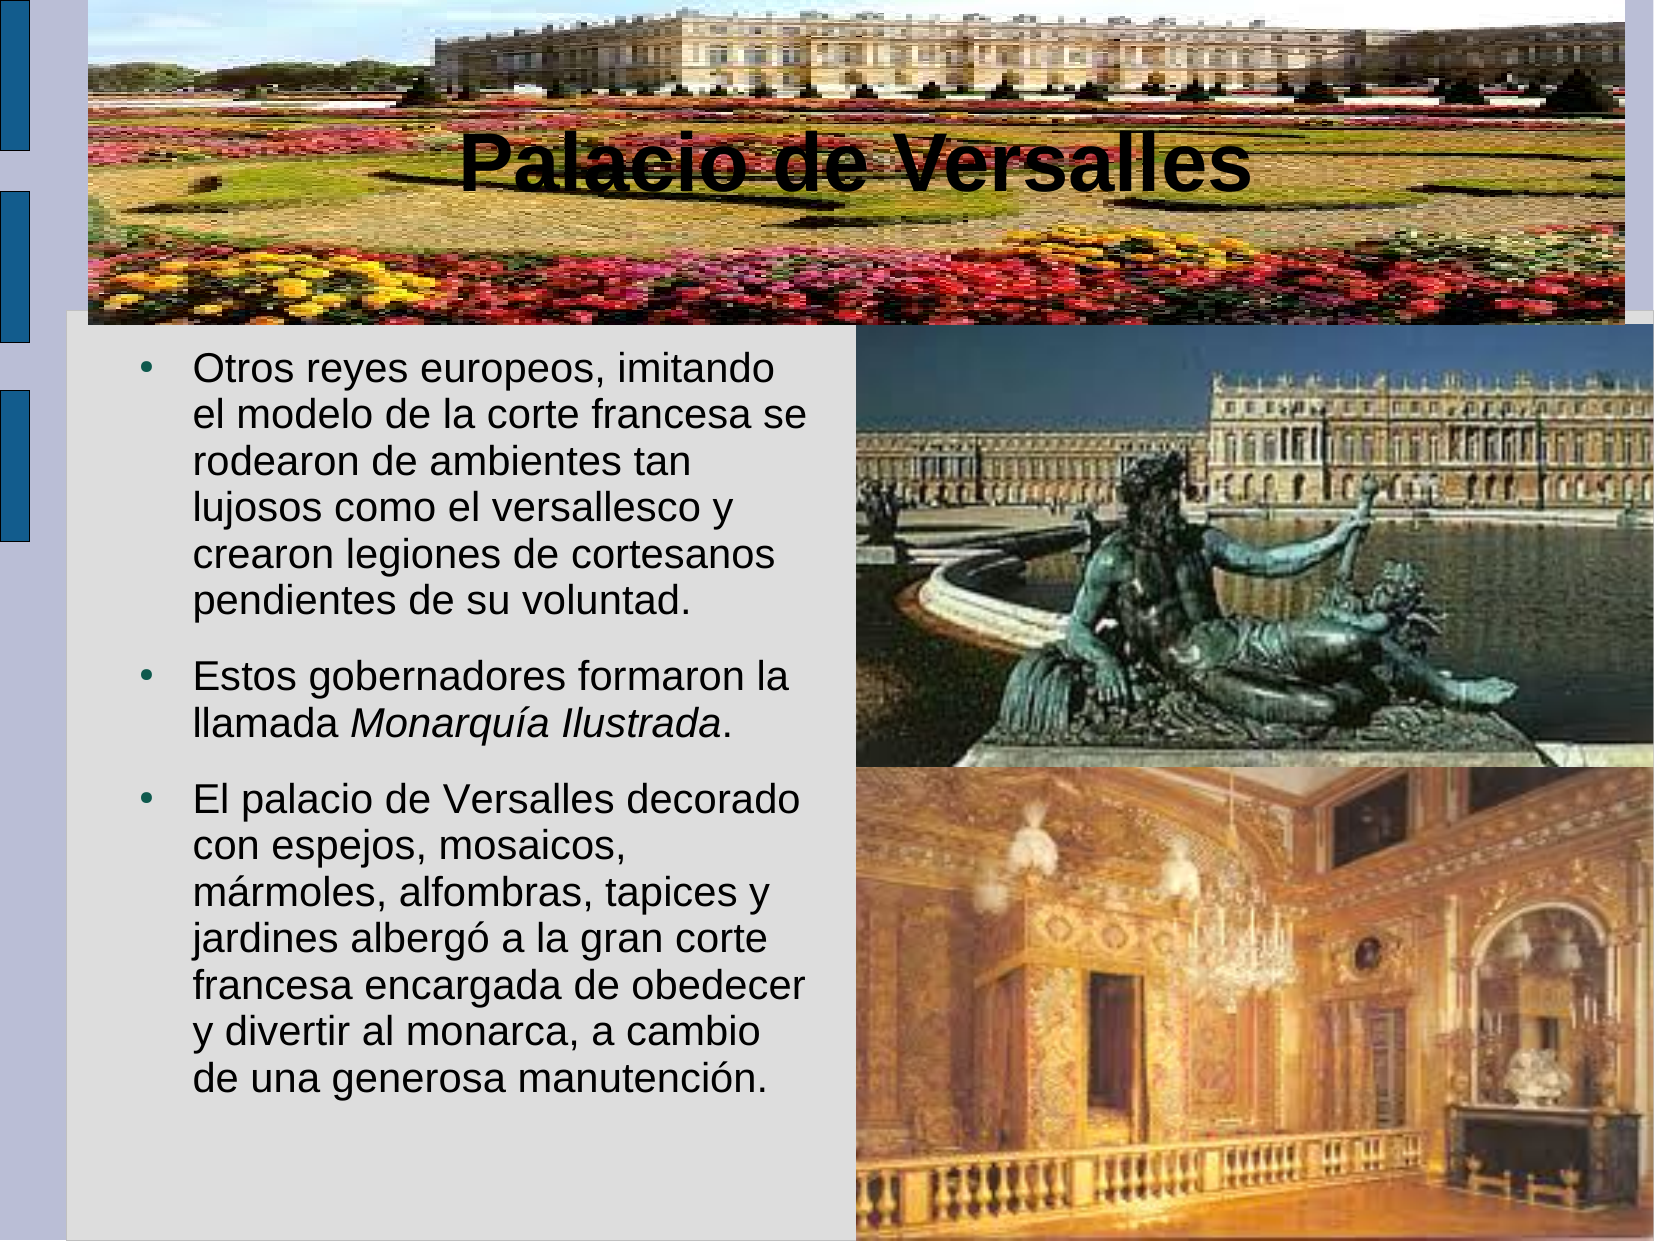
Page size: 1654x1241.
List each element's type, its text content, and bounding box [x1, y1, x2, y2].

picture [88, 0, 1654, 1241]
list Otros reyes europeos, imitando el modelo de la corte francesa se rodearon de ambientes tan lujosos como el versallesco y crearon legiones de cortesanos pendientes de su voluntad. Estos gobernadores formaron la llamada Monarquía Ilustrada. El palacio de Versalles decorado con espejos, mosaicos, mármoles, alfombras, tapices y jardines albergó a la gran corte francesa encargada de obedecer y divertir al monarca, a cambio de una generosa manutención. [121, 344, 811, 1149]
